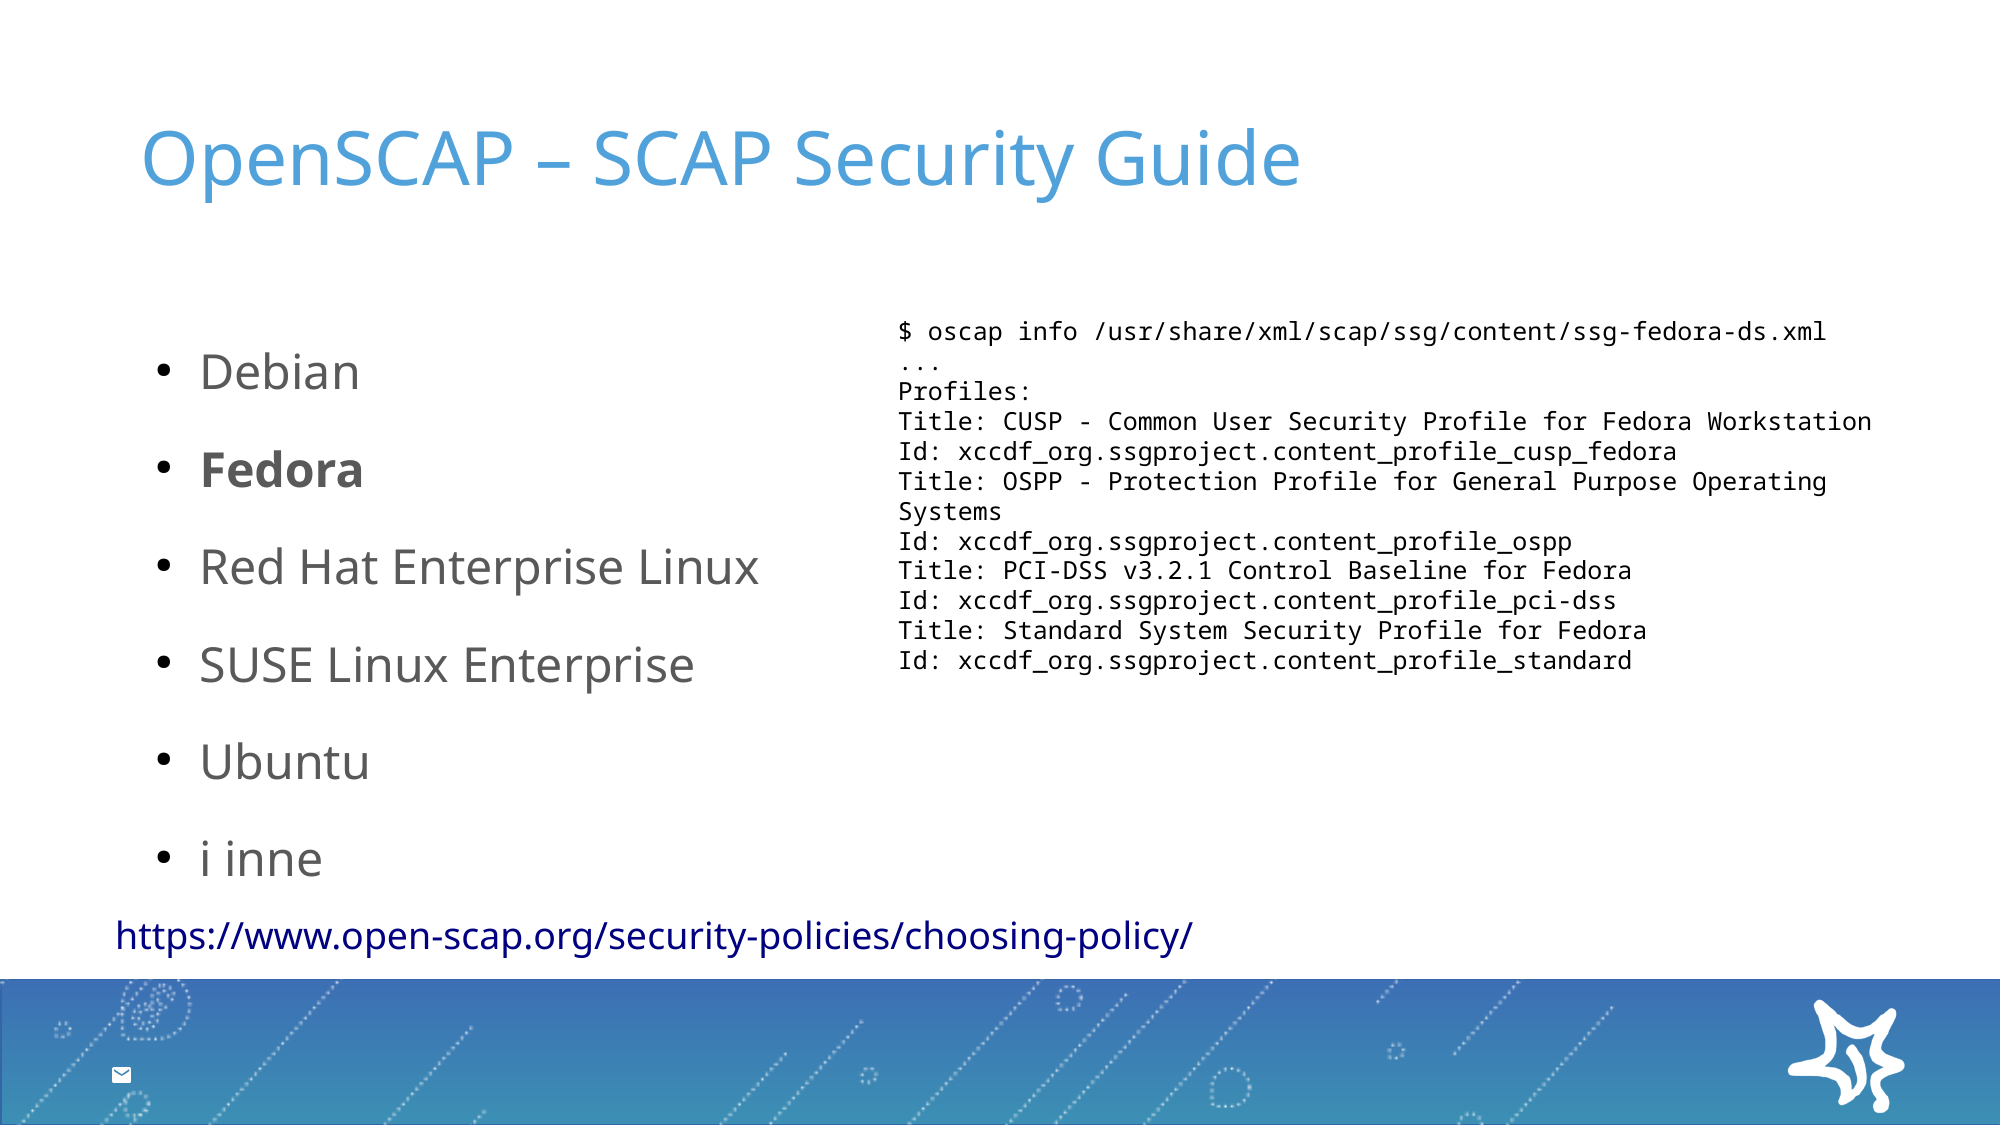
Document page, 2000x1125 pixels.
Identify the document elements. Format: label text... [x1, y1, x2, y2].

list Debian Fedora Red Hat Enterprise Linux SUSE Linux Enterprise Ubuntu i inne [140, 315, 862, 893]
picture [0, 585, 1661, 1125]
text_box https://www.open-scap.org/security-policies/choosing-policy/ [100, 902, 1247, 963]
picture [1785, 994, 1906, 1116]
title OpenSCAP – SCAP Security Guide [140, 93, 1619, 219]
list $ oscap info /usr/share/xml/scap/ssg/content/ssg-fedora-ds.xml ... Profiles: Title: CUSP - Common User Security Profile for Fedora Workstation Id: xccdf_org.ssgproject.content_profile_cusp_fedora Title: OSPP - Protection Profile for General Purpose Operating Systems Id: xccdf_org.ssgproject.content_profile_ospp Title: PCI-DSS v3.2.1 Control Baseline for Fedora Id: xccdf_org.ssgproject.content_profile_pci-dss Title: Standard System Security Profile for Fedora Id: xccdf_org.ssgproject.content_profile_standard [897, 315, 1890, 893]
